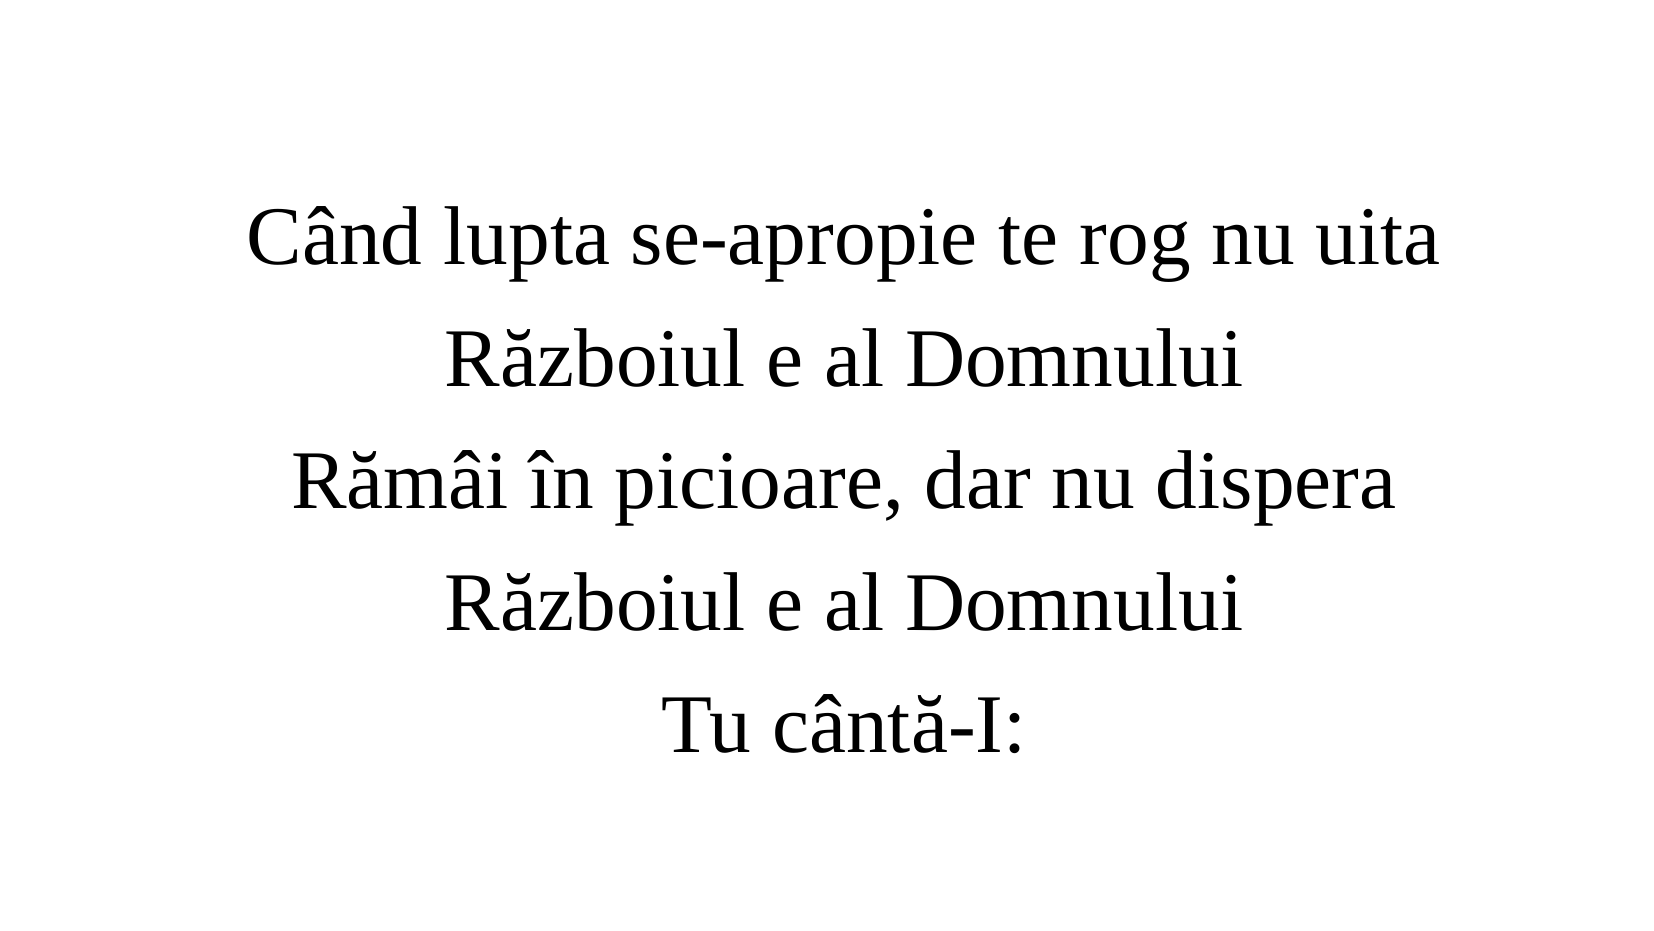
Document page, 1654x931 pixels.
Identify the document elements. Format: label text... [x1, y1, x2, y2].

subtitle Când lupta se-apropie te rog nu uita Războiul e al Domnului Rămâi în picioare, dar nu dispera Războiul e al Domnului Tu cântă-I: [153, 176, 1536, 775]
